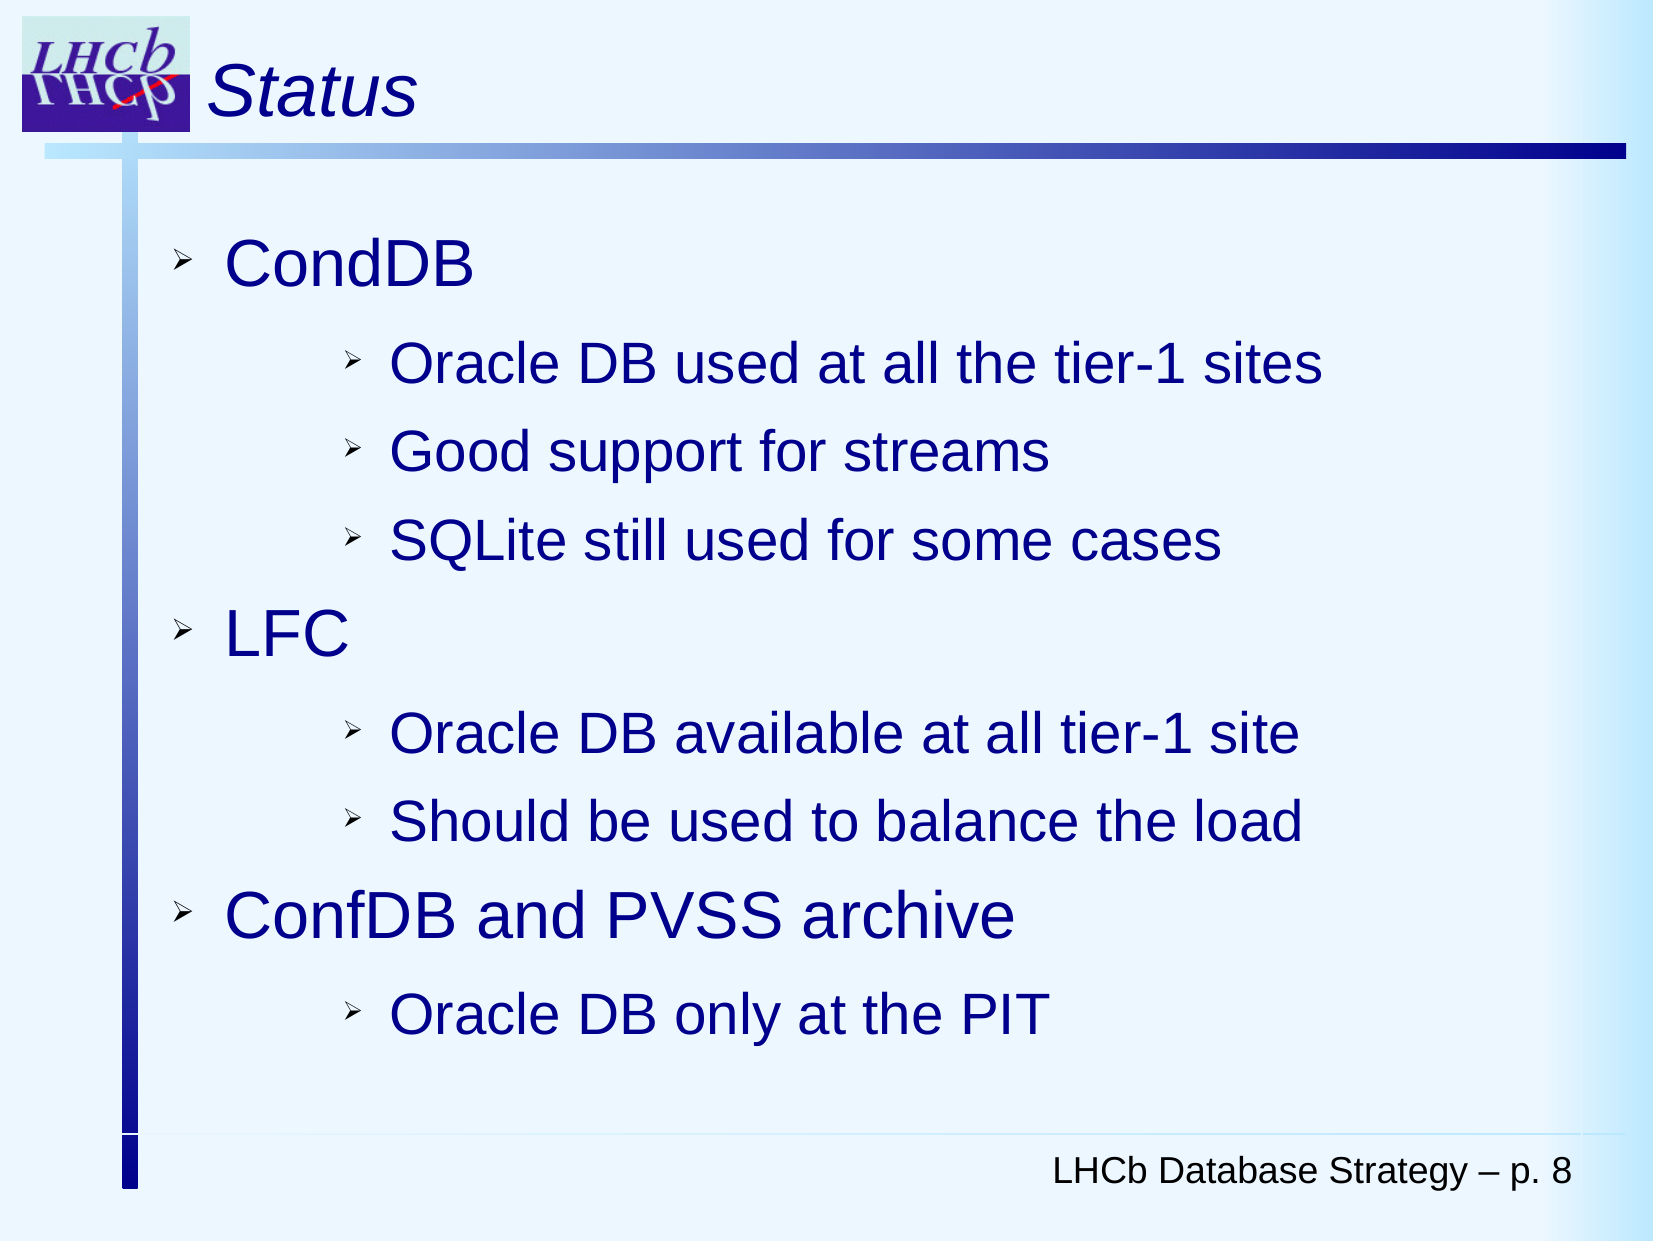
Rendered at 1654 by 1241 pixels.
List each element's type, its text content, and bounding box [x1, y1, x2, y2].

list CondDB Oracle DB used at all the tier-1 sites Good support for streams SQLite still used for some cases LFC Oracle DB available at all tier-1 site Should be used to balance the load ConfDB and PVSS archive Oracle DB only at the PIT [153, 226, 1533, 1118]
picture [22, 16, 190, 132]
title Status [206, 0, 1582, 182]
